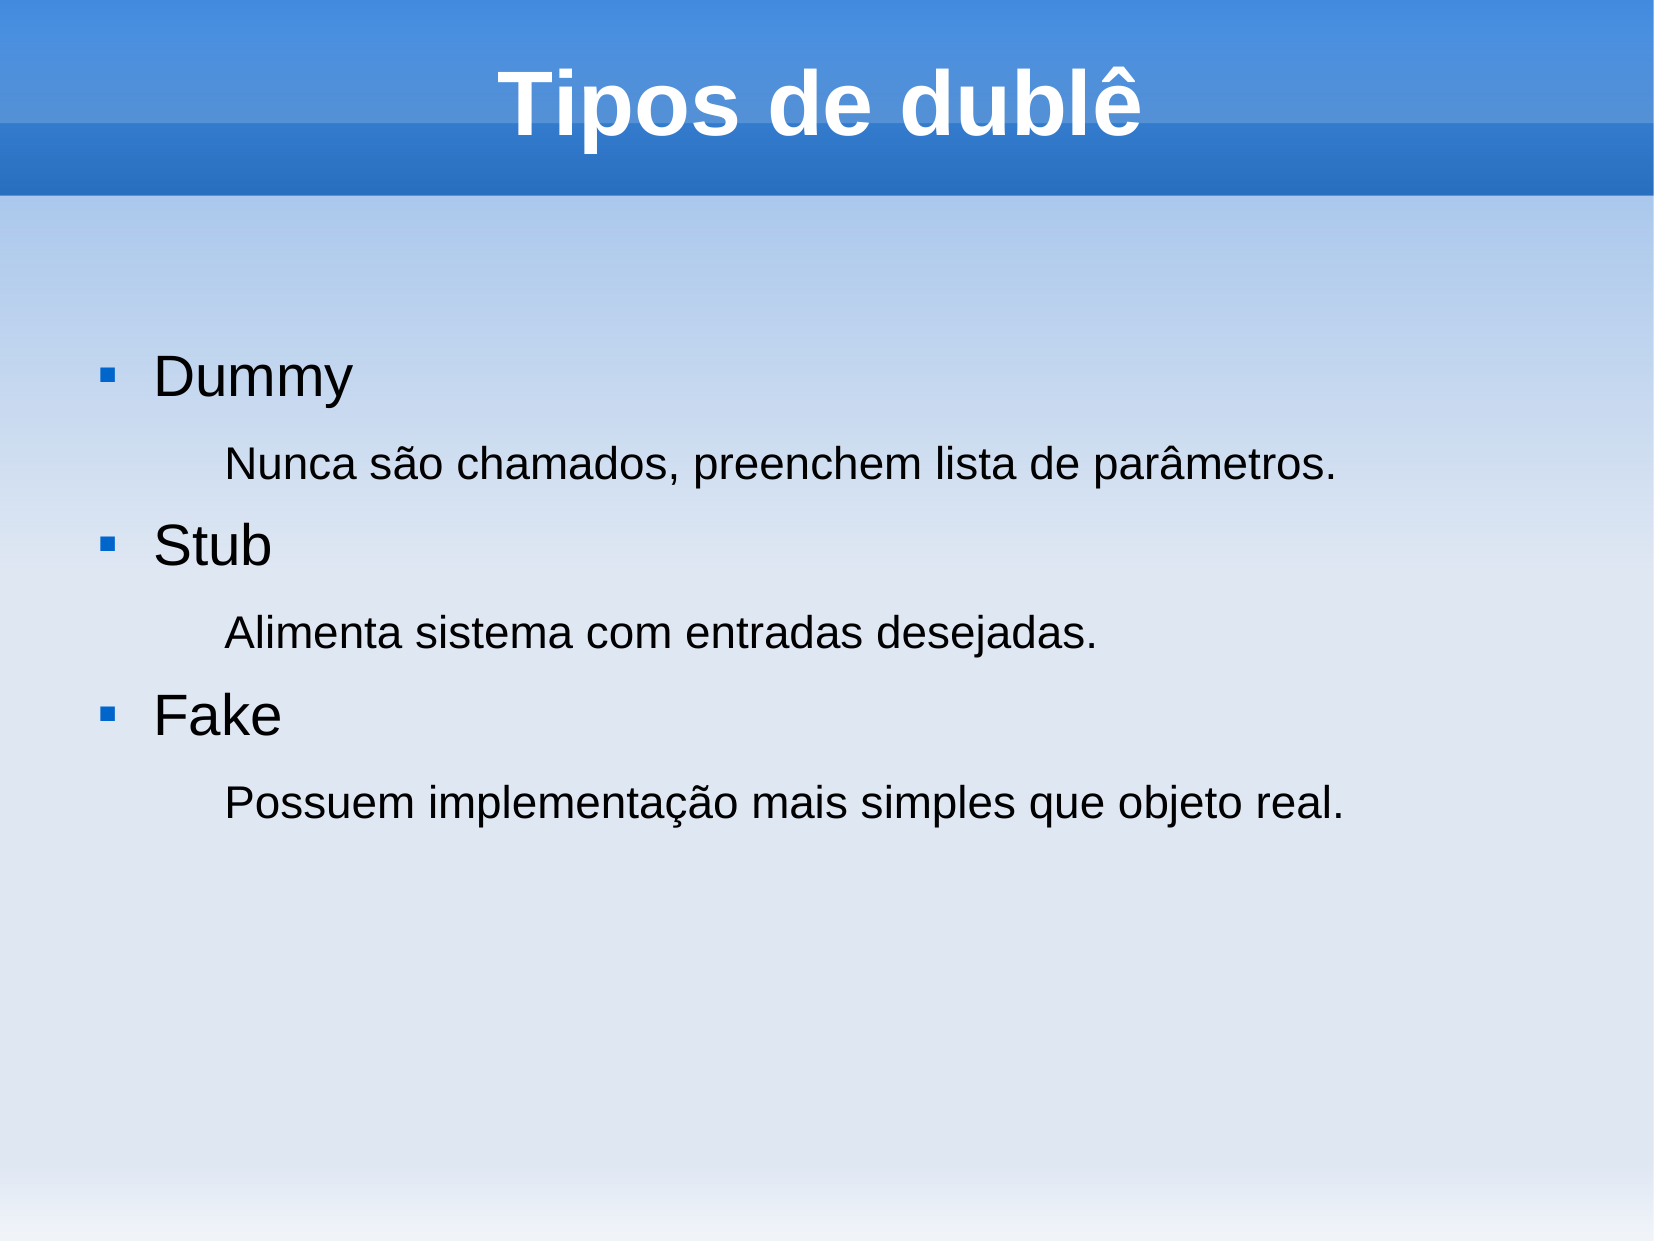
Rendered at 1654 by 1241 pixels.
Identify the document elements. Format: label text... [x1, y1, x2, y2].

list Dummy Nunca são chamados, preenchem lista de parâmetros. Stub Alimenta sistema com entradas desejadas. Fake Possuem implementação mais simples que objeto real. [82, 254, 1571, 1059]
title Tipos de dublê [76, 0, 1565, 208]
picture [0, 0, 1654, 1241]
